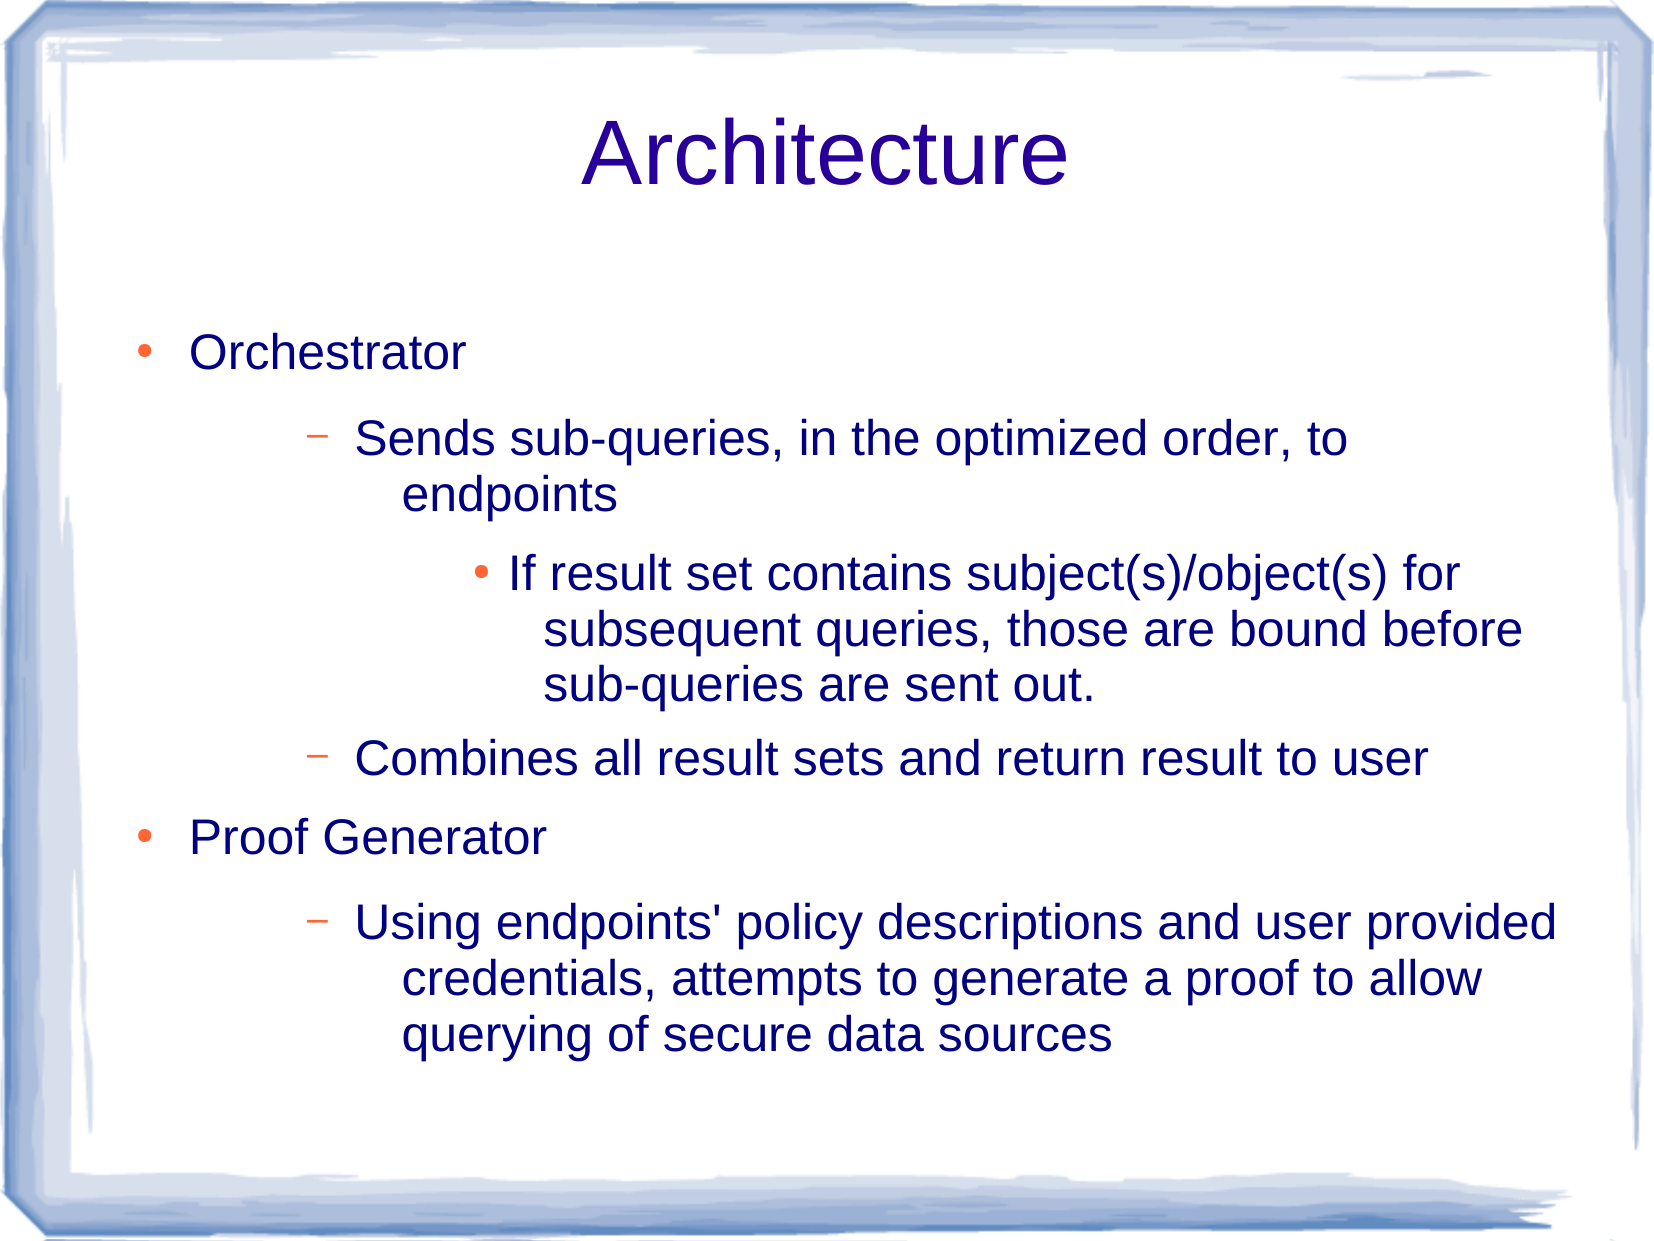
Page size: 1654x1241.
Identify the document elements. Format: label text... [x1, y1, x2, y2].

title Architecture [82, 49, 1571, 257]
list Orchestrator Sends sub-queries, in the optimized order, to endpoints If result set contains subject(s)/object(s) for subsequent queries, those are bound before sub-queries are sent out. Combines all result sets and return result to user Proof Generator Using endpoints' policy descriptions and user provided credentials, attempts to generate a proof to allow querying of secure data sources [118, 324, 1571, 1129]
picture [0, 0, 1654, 1241]
